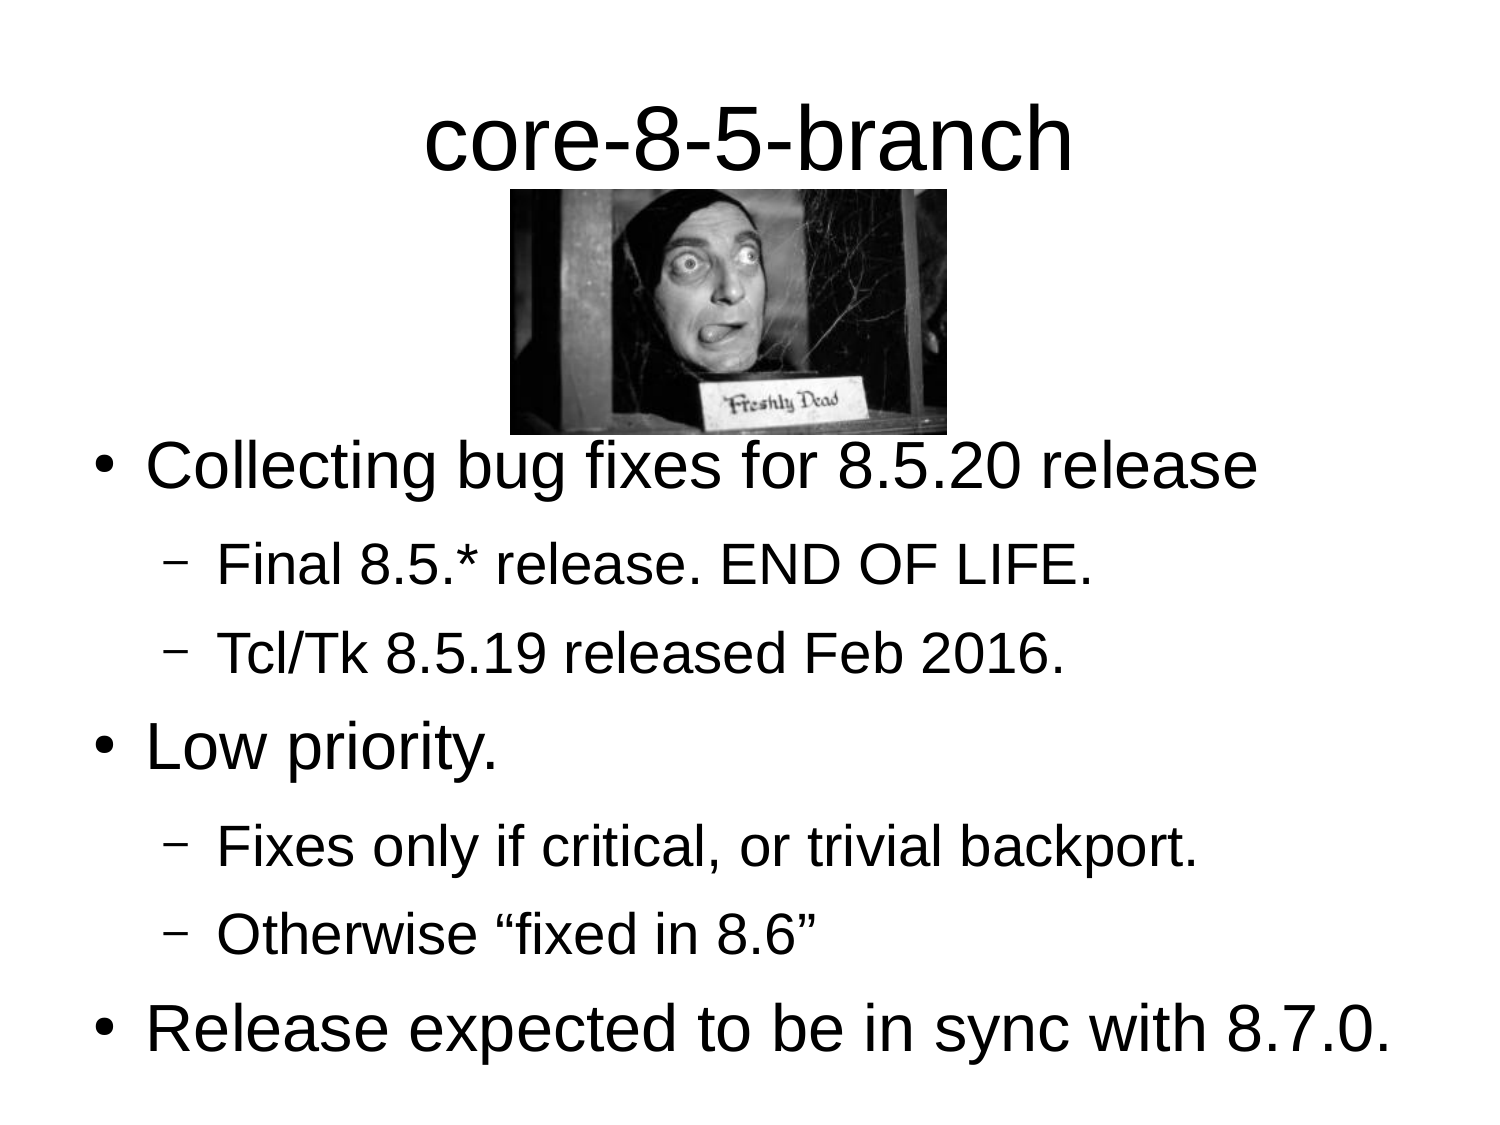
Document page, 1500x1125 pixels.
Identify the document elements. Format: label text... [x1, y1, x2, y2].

title core-8-5-branch [75, 44, 1425, 233]
list Collecting bug fixes for 8.5.20 release Final 8.5.* release. END OF LIFE. Tcl/Tk 8.5.19 released Feb 2016. Low priority. Fixes only if critical, or trivial backport. Otherwise “fixed in 8.6” Release expected to be in sync with 8.7.0. [75, 427, 1426, 1081]
picture [510, 189, 947, 436]
